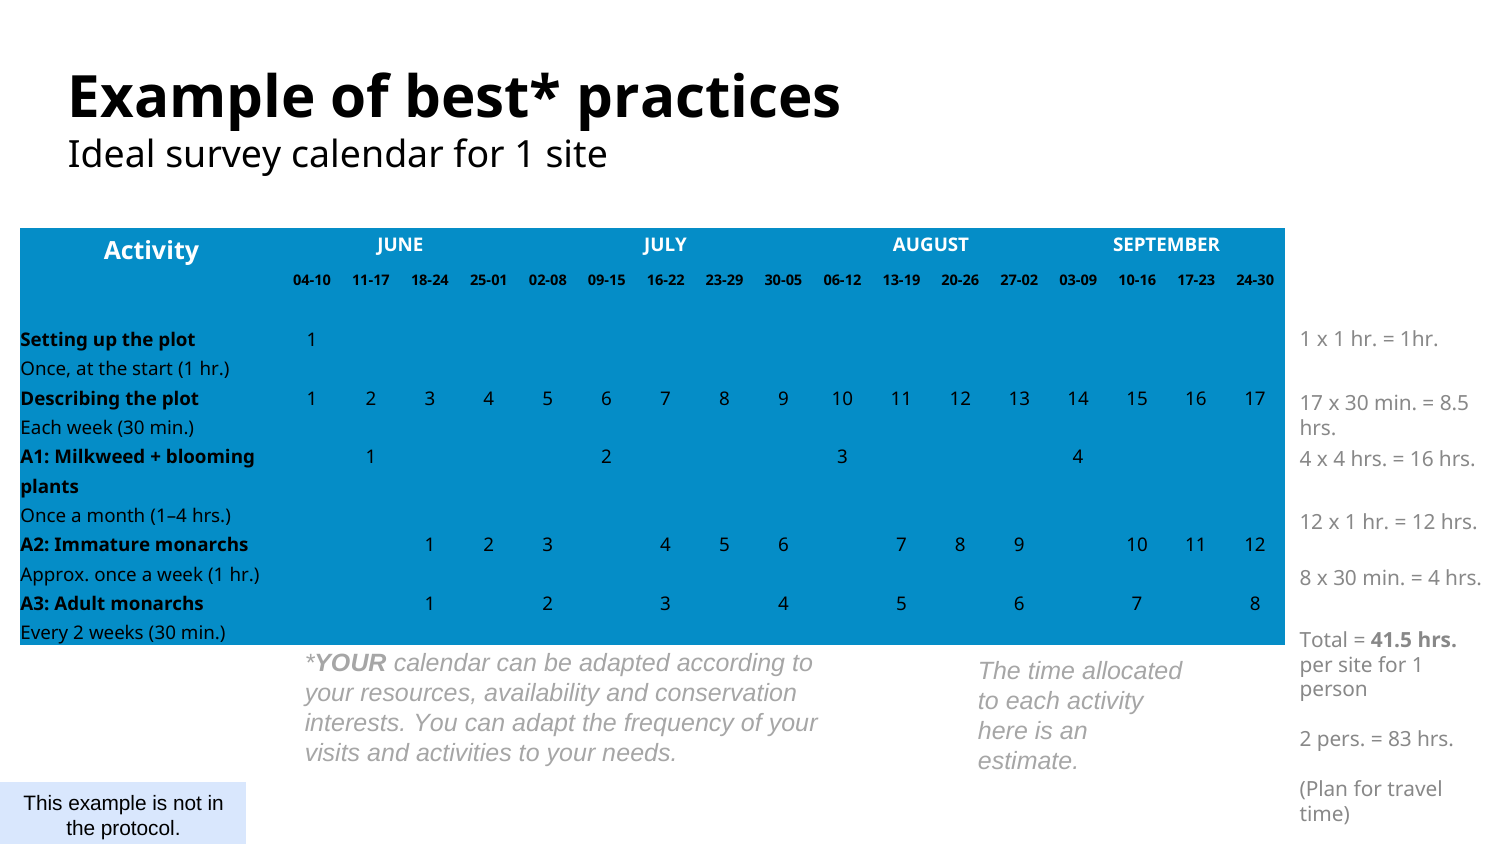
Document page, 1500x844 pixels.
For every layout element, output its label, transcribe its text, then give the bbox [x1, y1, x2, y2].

table_cell [20, 267, 283, 323]
table_cell 1 [400, 587, 459, 639]
table_cell [1108, 323, 1167, 381]
table_cell [990, 440, 1049, 528]
table_cell 4 [636, 528, 695, 587]
table_cell [1049, 528, 1108, 587]
table_cell 4 [1049, 440, 1108, 528]
table_cell [636, 323, 695, 381]
table_cell [1167, 323, 1226, 381]
table_cell [400, 440, 459, 528]
text_box Example of best* practices Ideal survey calendar for 1 site [52, 44, 1405, 191]
table_cell 06-12 [813, 267, 872, 323]
table_cell 2 [459, 528, 518, 587]
text_box The time allocated to each activity here is an estimate. [962, 646, 1205, 784]
table_header JULY [518, 228, 813, 267]
table_cell 09-15 [577, 267, 636, 323]
table_cell 5 [695, 528, 754, 587]
table_cell 1 [283, 323, 341, 381]
table_cell [459, 440, 518, 528]
table_cell 03-09 [1049, 267, 1108, 323]
text_box This example is not in the protocol. [0, 782, 246, 844]
table_cell [813, 528, 872, 587]
text_box 12 x 1 hr. = 12 hrs. [1284, 493, 1500, 549]
table_cell [283, 440, 341, 528]
table_cell 8 [1226, 587, 1285, 645]
table_cell [1226, 440, 1285, 528]
text_box Total = 41.5 hrs. per site for 1 person 2 pers. = 83 hrs. (Plan for travel time) [1284, 611, 1500, 793]
table_cell 02-08 [518, 267, 577, 323]
text_box 17 x 30 min. = 8.5 hrs. [1284, 374, 1500, 430]
table_cell 16 [1167, 381, 1226, 440]
text_box 1 x 1 hr. = 1hr. [1284, 310, 1500, 368]
text_box *YOUR calendar can be adapted according to your resources, availability and conservation interests. You can adapt the frequency of your visits and activities to your needs. [289, 639, 870, 776]
table_cell [1167, 587, 1226, 645]
table_cell 13-19 [872, 267, 931, 323]
text_box 8 x 30 min. = 4 hrs. [1284, 549, 1500, 607]
table_cell 5 [872, 587, 931, 645]
table_cell 12 [1226, 528, 1284, 587]
table_cell 17 [1226, 381, 1284, 440]
table_cell [577, 587, 636, 639]
table_cell [754, 440, 813, 528]
table_cell [459, 323, 518, 381]
table_cell [931, 440, 990, 528]
table_cell A3: Adult monarchs Every 2 weeks (30 min.) [20, 587, 283, 645]
table_cell [283, 528, 341, 587]
table_cell 5 [518, 381, 577, 440]
table_cell 18-24 [400, 267, 459, 323]
table_cell [931, 587, 990, 645]
table_cell 16-22 [636, 267, 695, 323]
table_cell 4 [754, 587, 813, 639]
table_cell A2: Immature monarchs Approx. once a week (1 hr.) [20, 528, 283, 587]
table_cell 9 [754, 381, 813, 440]
table_cell [872, 440, 931, 528]
table_cell 04-10 [283, 267, 341, 323]
table_cell 25-01 [459, 267, 518, 323]
table_cell 4 [459, 381, 518, 440]
table_cell 1 [400, 528, 459, 587]
table_cell [813, 323, 872, 381]
table_cell [1167, 440, 1226, 528]
table_cell [283, 587, 341, 645]
text_box 4 x 4 hrs. = 16 hrs. [1284, 430, 1500, 488]
table_header AUGUST [813, 228, 1049, 267]
table_cell [695, 440, 754, 528]
table_cell A1: Milkweed + blooming plants Once a month (1–4 hrs.) [20, 440, 283, 528]
table_cell [1108, 440, 1167, 528]
table_cell 15 [1108, 381, 1167, 440]
table_cell [990, 323, 1049, 381]
table_cell [341, 323, 400, 381]
table_cell 2 [518, 587, 577, 639]
table_cell [577, 528, 636, 587]
table_cell 12 [931, 381, 990, 440]
table_cell Setting up the plot Once, at the start (1 hr.) [20, 323, 283, 381]
table_cell 7 [636, 381, 695, 440]
table_cell [400, 323, 459, 381]
table_cell [695, 323, 754, 381]
table_cell 23-29 [695, 267, 754, 323]
table_cell 3 [518, 528, 577, 587]
table_cell [754, 323, 813, 381]
table_cell 7 [872, 528, 931, 587]
table_cell 3 [636, 587, 695, 639]
table_cell 11 [1167, 528, 1226, 587]
table_cell [1049, 587, 1108, 645]
table_cell 1 [341, 440, 400, 528]
table_cell 1 [283, 381, 341, 440]
table_cell 20-26 [931, 267, 990, 323]
table_cell [577, 323, 636, 381]
table_cell 3 [813, 440, 872, 528]
table_cell 8 [695, 381, 754, 440]
table_cell [341, 528, 400, 587]
table_cell 27-02 [990, 267, 1049, 323]
table_cell 13 [990, 381, 1049, 440]
table_cell 6 [990, 587, 1049, 645]
table_cell 10-16 [1108, 267, 1167, 323]
table_cell 10 [813, 381, 872, 440]
table_cell [518, 323, 577, 381]
table_cell 10 [1108, 528, 1167, 587]
table_cell [341, 587, 400, 639]
table_cell [636, 440, 695, 528]
table_cell 11-17 [341, 267, 400, 323]
table_cell 9 [990, 528, 1049, 587]
table_cell [1226, 323, 1285, 381]
table_cell 2 [341, 381, 400, 440]
table_cell 6 [577, 381, 636, 440]
table_cell [931, 323, 990, 381]
table_header SEPTEMBER [1049, 228, 1285, 267]
table_cell 30-05 [754, 267, 813, 323]
table_cell [518, 440, 577, 528]
table_cell 6 [754, 528, 813, 587]
table_cell 7 [1108, 587, 1167, 645]
table_cell 24-30 [1226, 267, 1285, 323]
table_cell 14 [1049, 381, 1108, 440]
table_cell Describing the plot Each week (30 min.) [20, 381, 283, 440]
table_cell [813, 587, 872, 645]
table_cell 8 [931, 528, 990, 587]
table_cell [1049, 323, 1108, 381]
table_cell 3 [400, 381, 459, 440]
table_header JUNE [283, 228, 518, 267]
table_header Activity [20, 228, 283, 267]
table_cell 17-23 [1167, 267, 1226, 323]
table_cell 2 [577, 440, 636, 528]
table_cell [872, 323, 931, 381]
table_cell [695, 587, 754, 639]
table_cell 11 [872, 381, 931, 440]
table_cell [459, 587, 518, 639]
